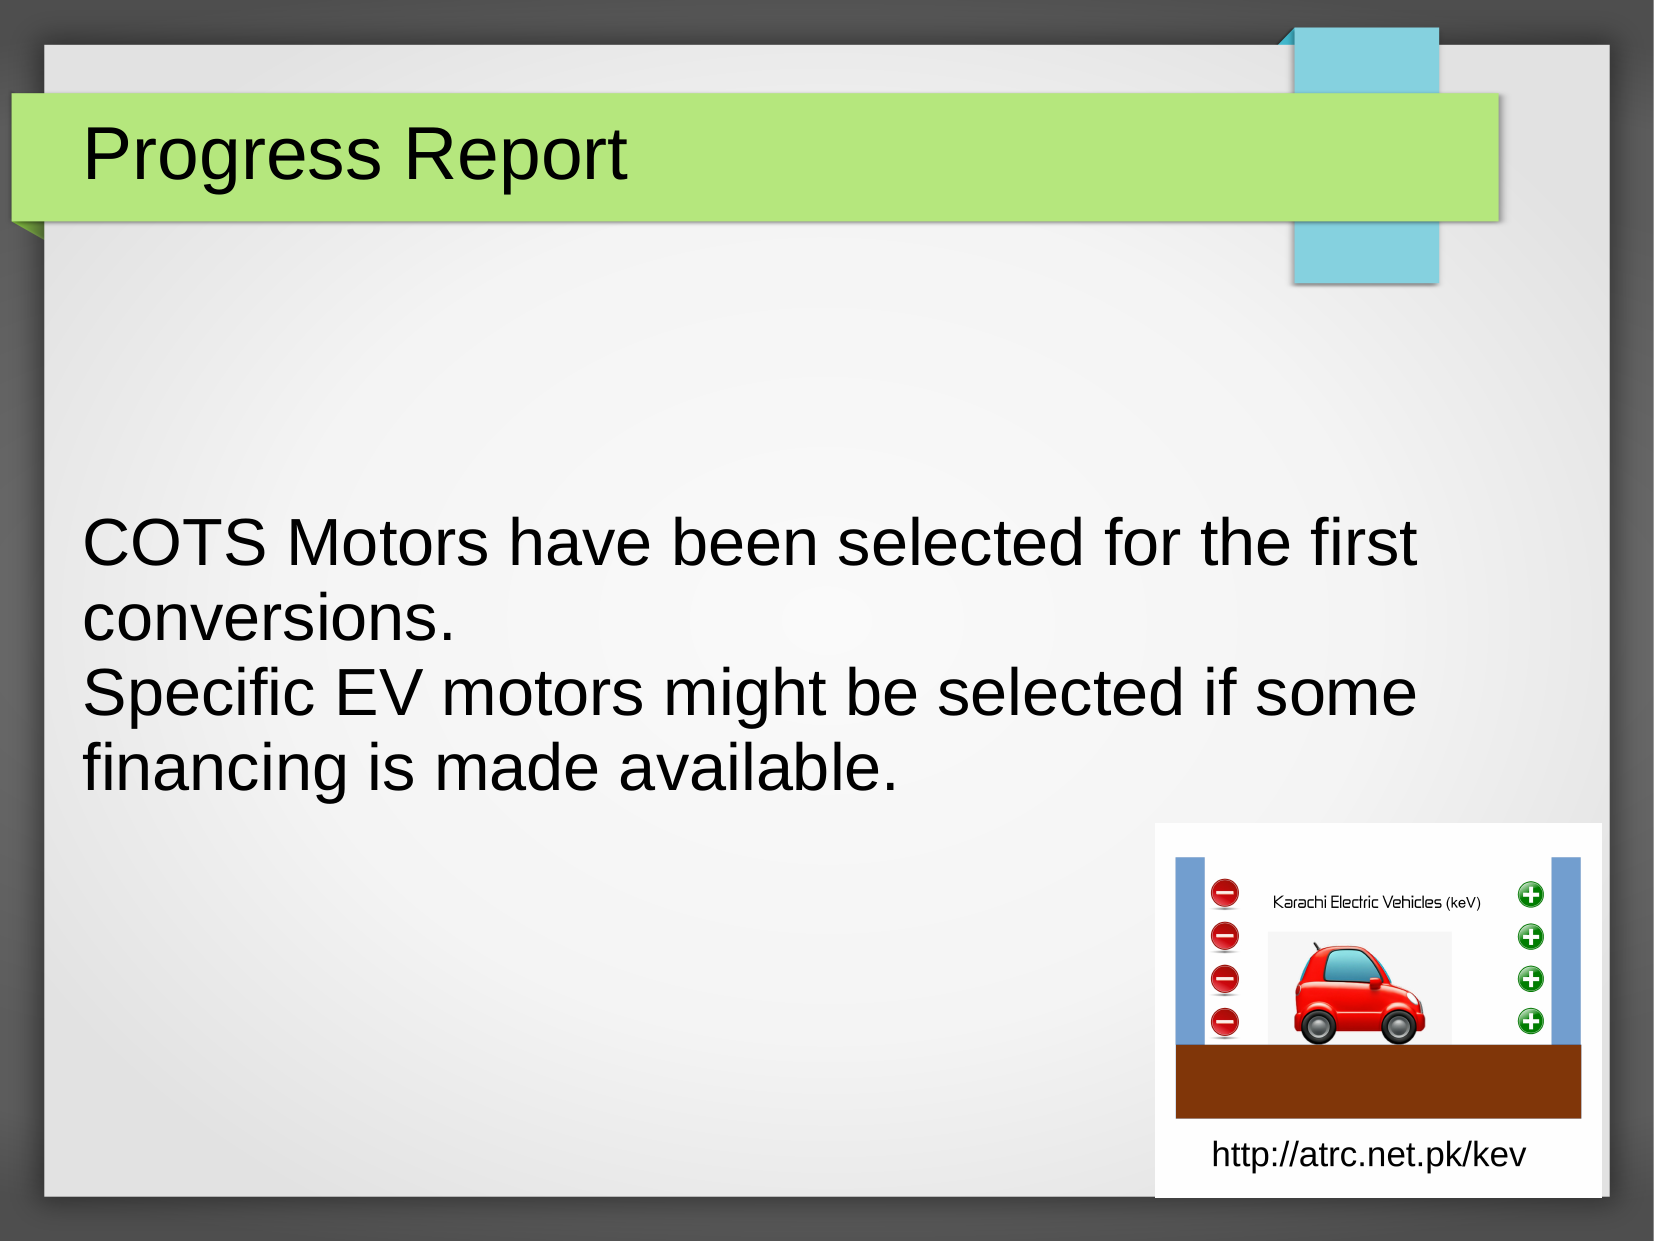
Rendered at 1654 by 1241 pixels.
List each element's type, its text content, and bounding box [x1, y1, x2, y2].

subtitle COTS Motors have been selected for the first conversions. Specific EV motors might be selected if some financing is made available. [82, 295, 1571, 1015]
picture [0, 0, 1654, 1241]
title Progress Report [82, 94, 1264, 213]
